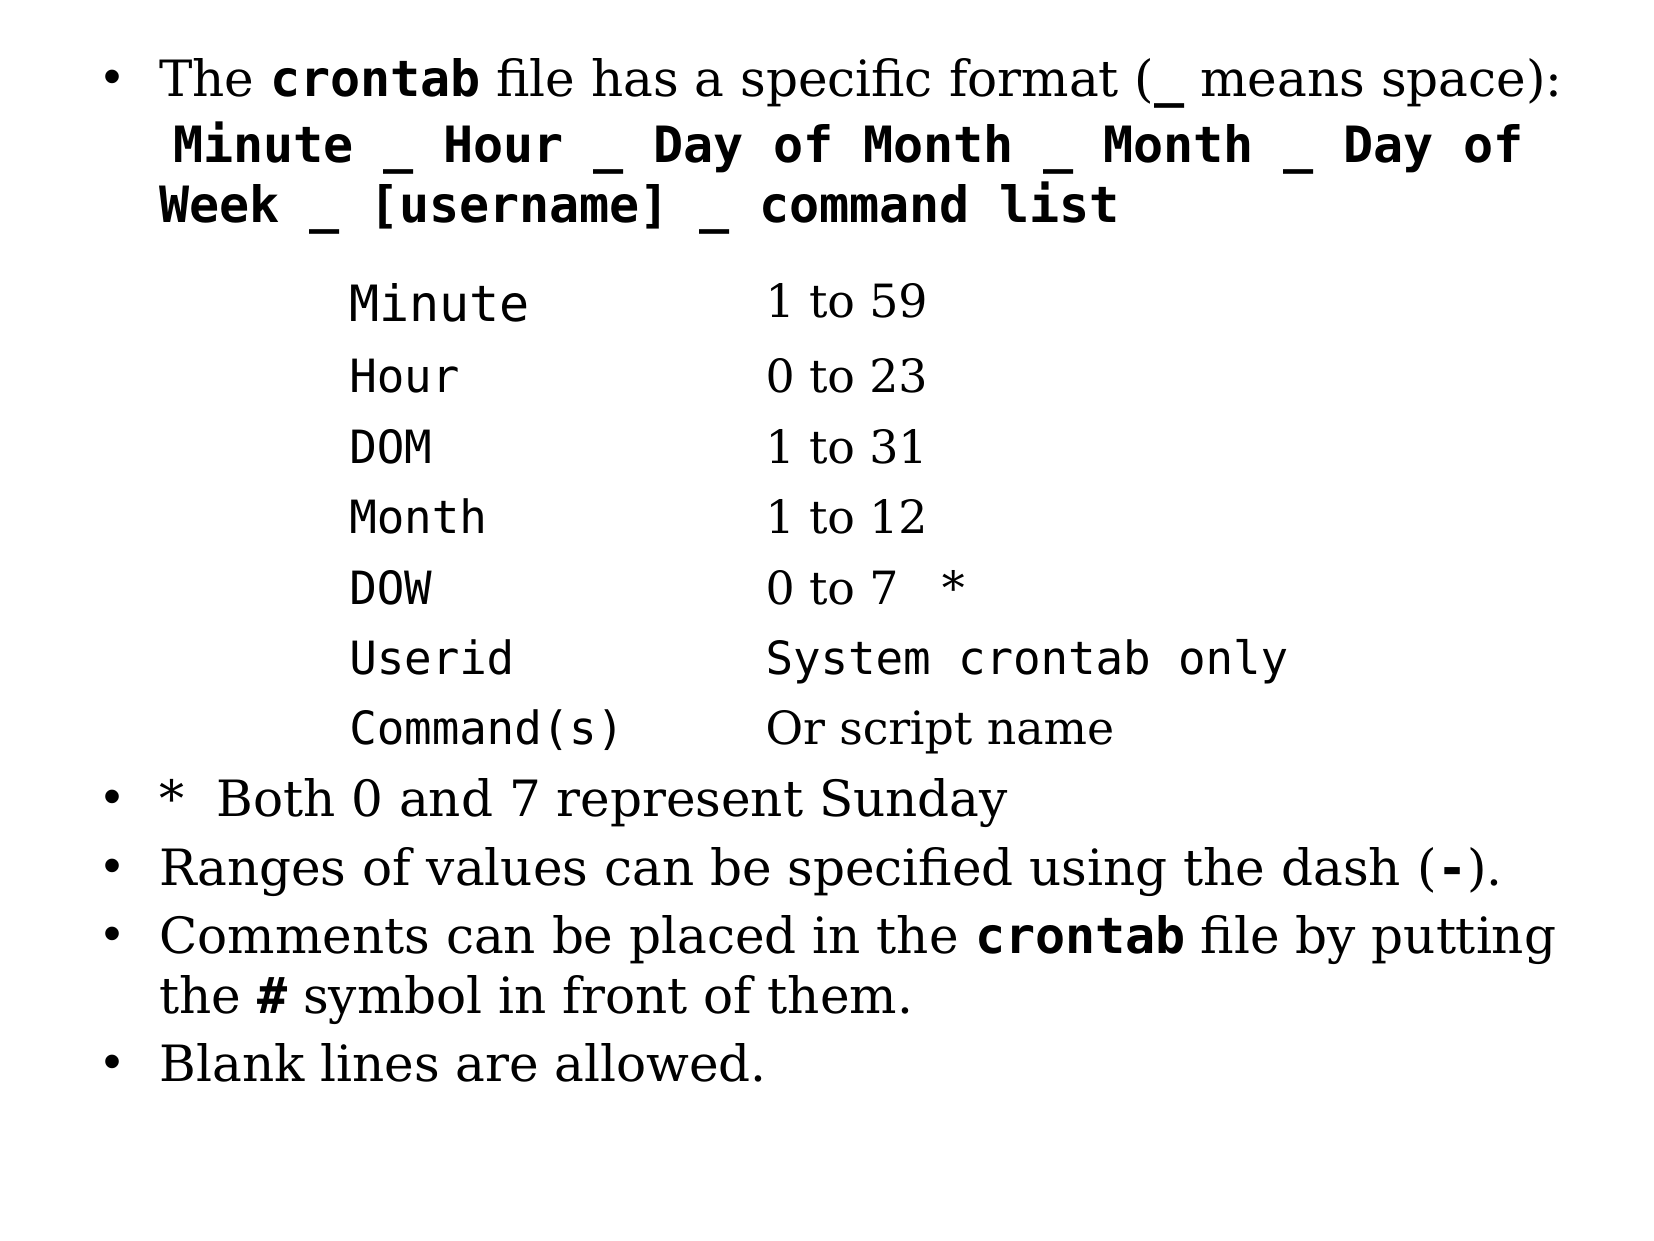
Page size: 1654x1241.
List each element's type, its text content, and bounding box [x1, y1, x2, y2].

table_cell 0 to 7 * [752, 555, 1347, 624]
table_cell Command(s) [336, 696, 751, 765]
table_cell Or script name [752, 696, 1347, 765]
list The crontab file has a specific format (_ means space): Minute _ Hour _ Day of Month _ Month _ Day of Week _ [username] _ command list * Both 0 and 7 represent Sunday Ranges of values can be specified using the dash (-). Comments can be placed in the crontab file by putting the # symbol in front of them. Blank lines are allowed. [88, 39, 1595, 1100]
table_header Minute [336, 268, 751, 343]
table_cell 1 to 12 [752, 484, 1347, 554]
table_header 1 to 59 [752, 268, 1347, 343]
table_cell Hour [336, 344, 751, 413]
table_cell DOW [336, 555, 751, 624]
table_cell Month [336, 484, 751, 554]
table_cell System crontab only [752, 625, 1347, 695]
table_cell DOM [336, 414, 751, 483]
table_cell 1 to 31 [752, 414, 1347, 483]
table_cell Userid [336, 625, 751, 695]
table_cell 0 to 23 [752, 344, 1347, 413]
